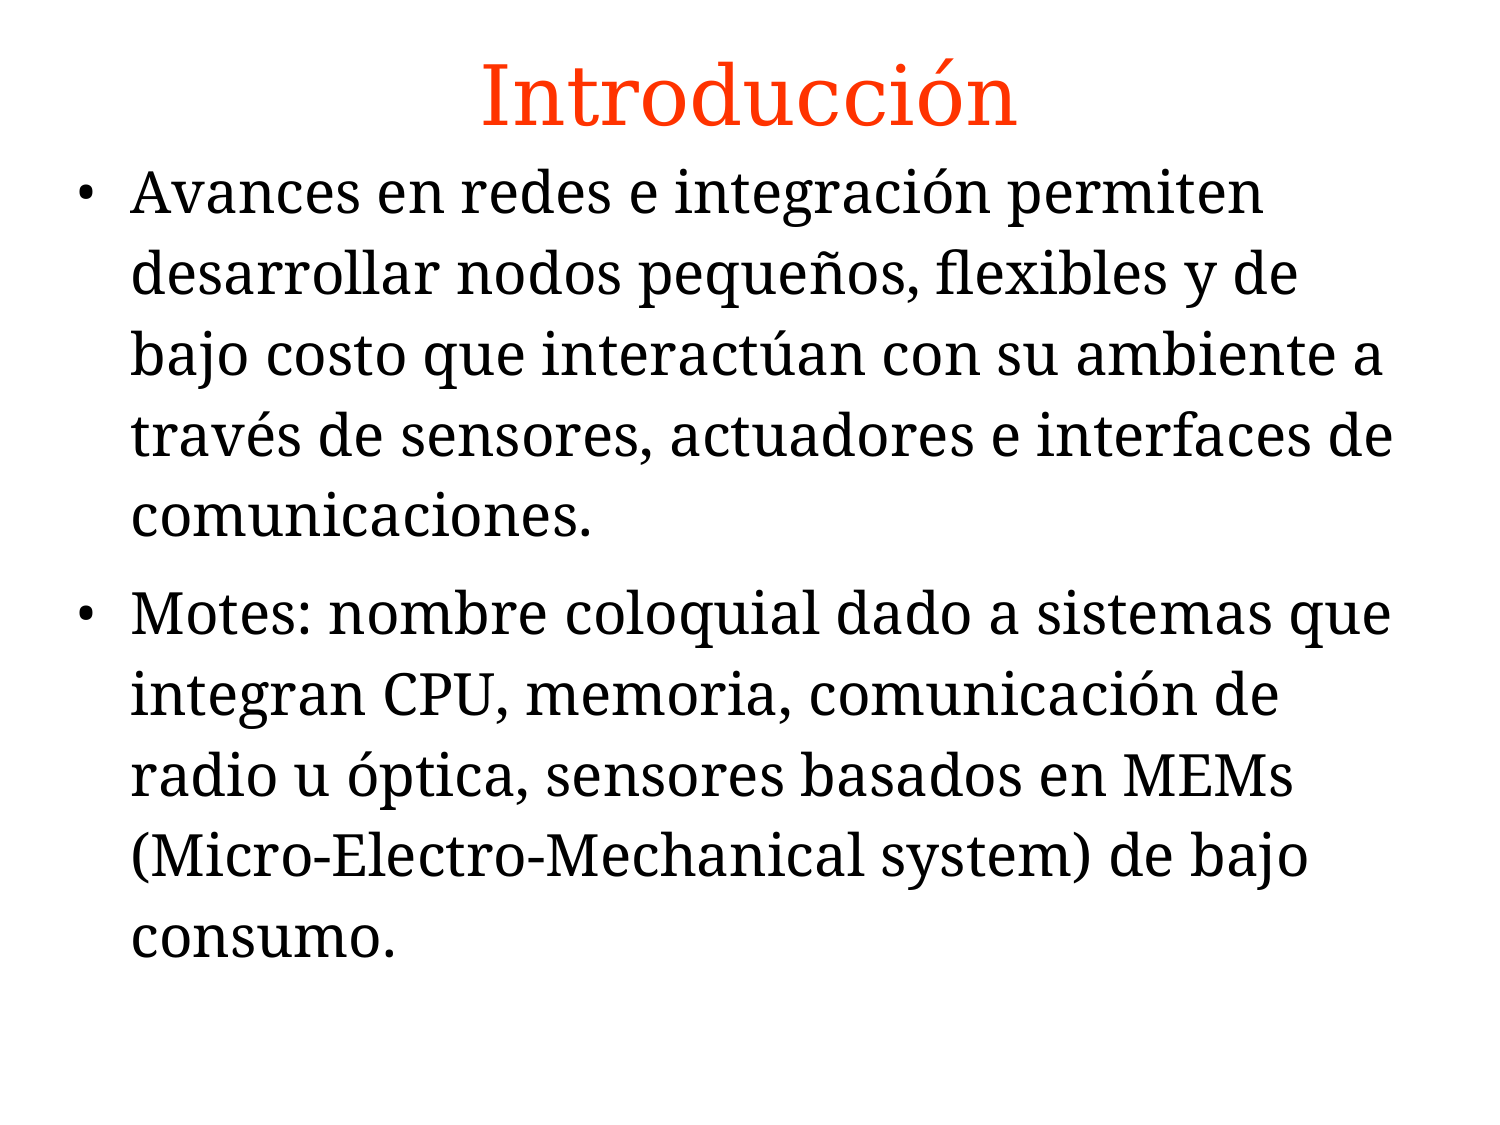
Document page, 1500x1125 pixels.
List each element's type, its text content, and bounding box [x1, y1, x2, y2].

list Avances en redes e integración permiten desarrollar nodos pequeños, flexibles y de bajo costo que interactúan con su ambiente a través de sensores, actuadores e interfaces de comunicaciones. Motes: nombre coloquial dado a sistemas que integran CPU, memoria, comunicación de radio u óptica, sensores basados en MEMs (Micro-Electro-Mechanical system) de bajo consumo. [74, 149, 1425, 1006]
title Introducción [74, 41, 1425, 149]
